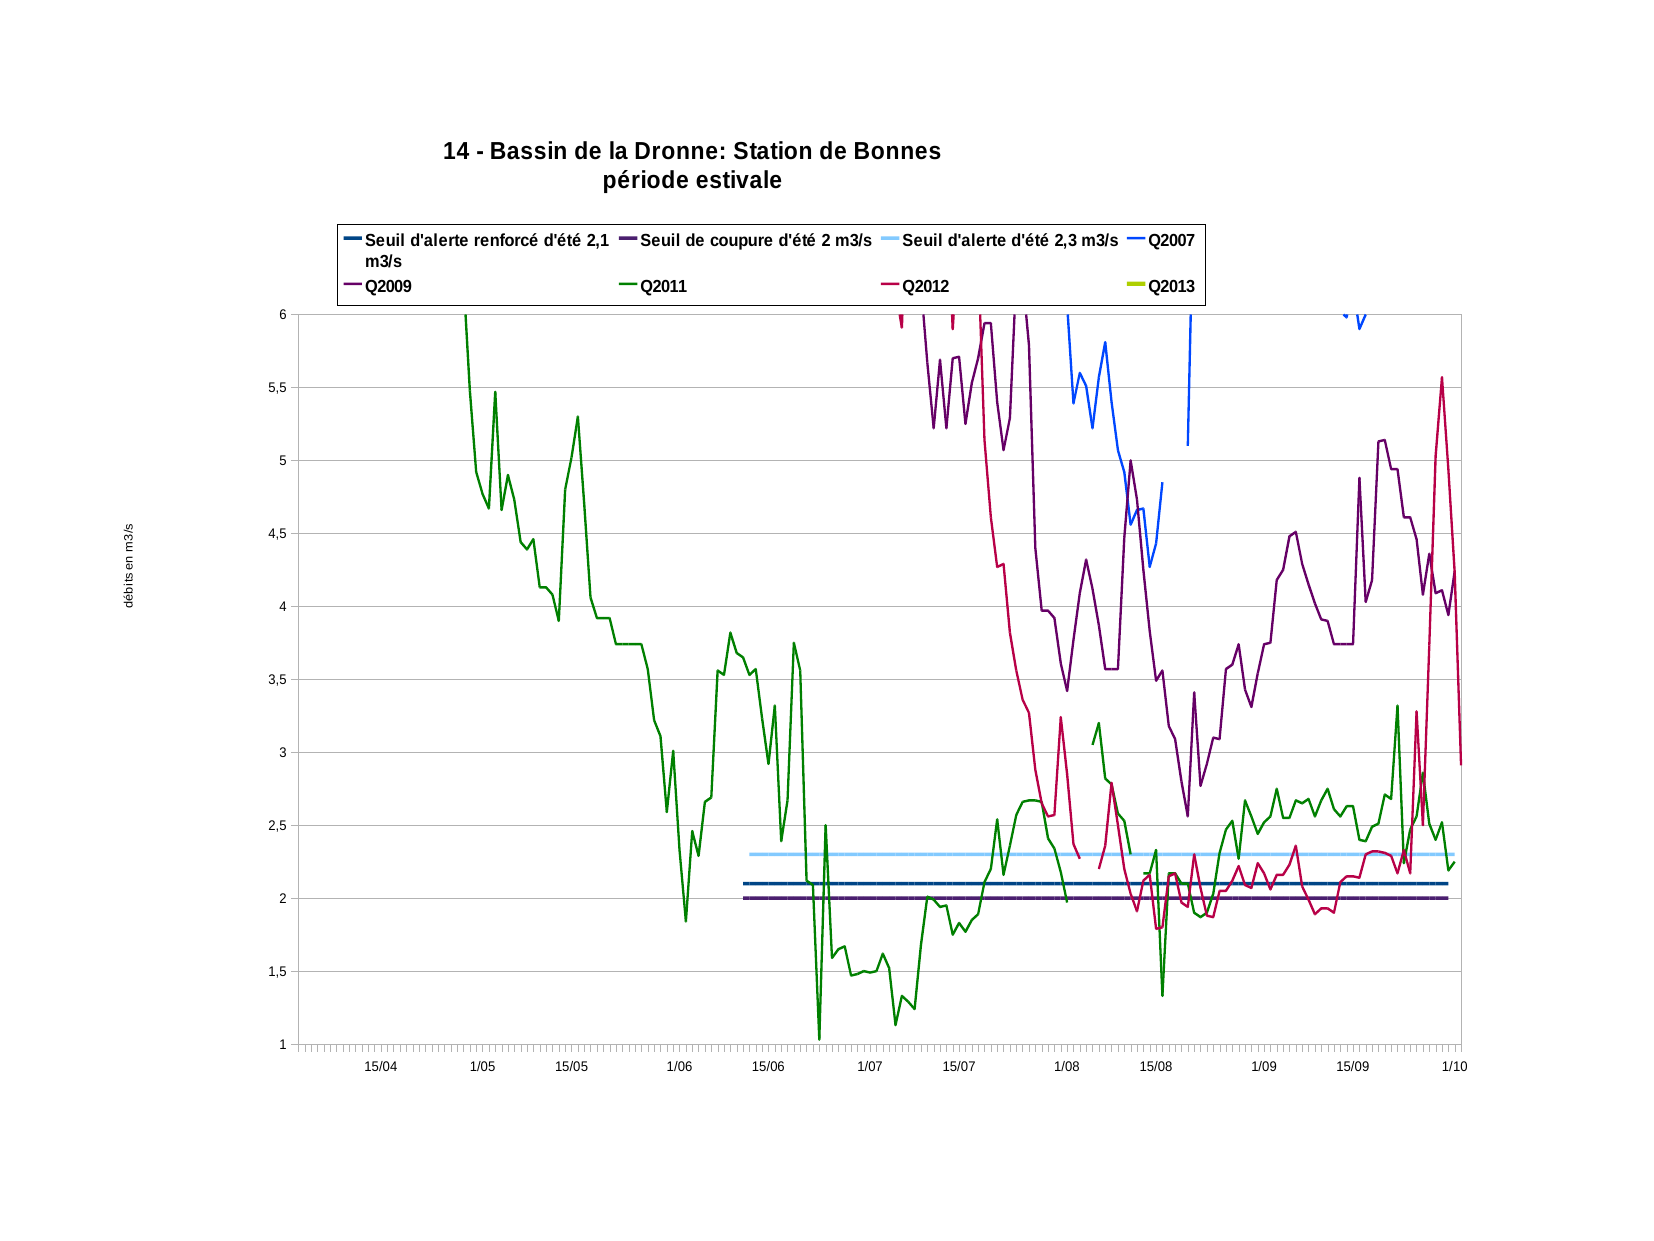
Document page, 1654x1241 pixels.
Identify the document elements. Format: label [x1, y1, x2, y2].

chart [93, 126, 1561, 1114]
